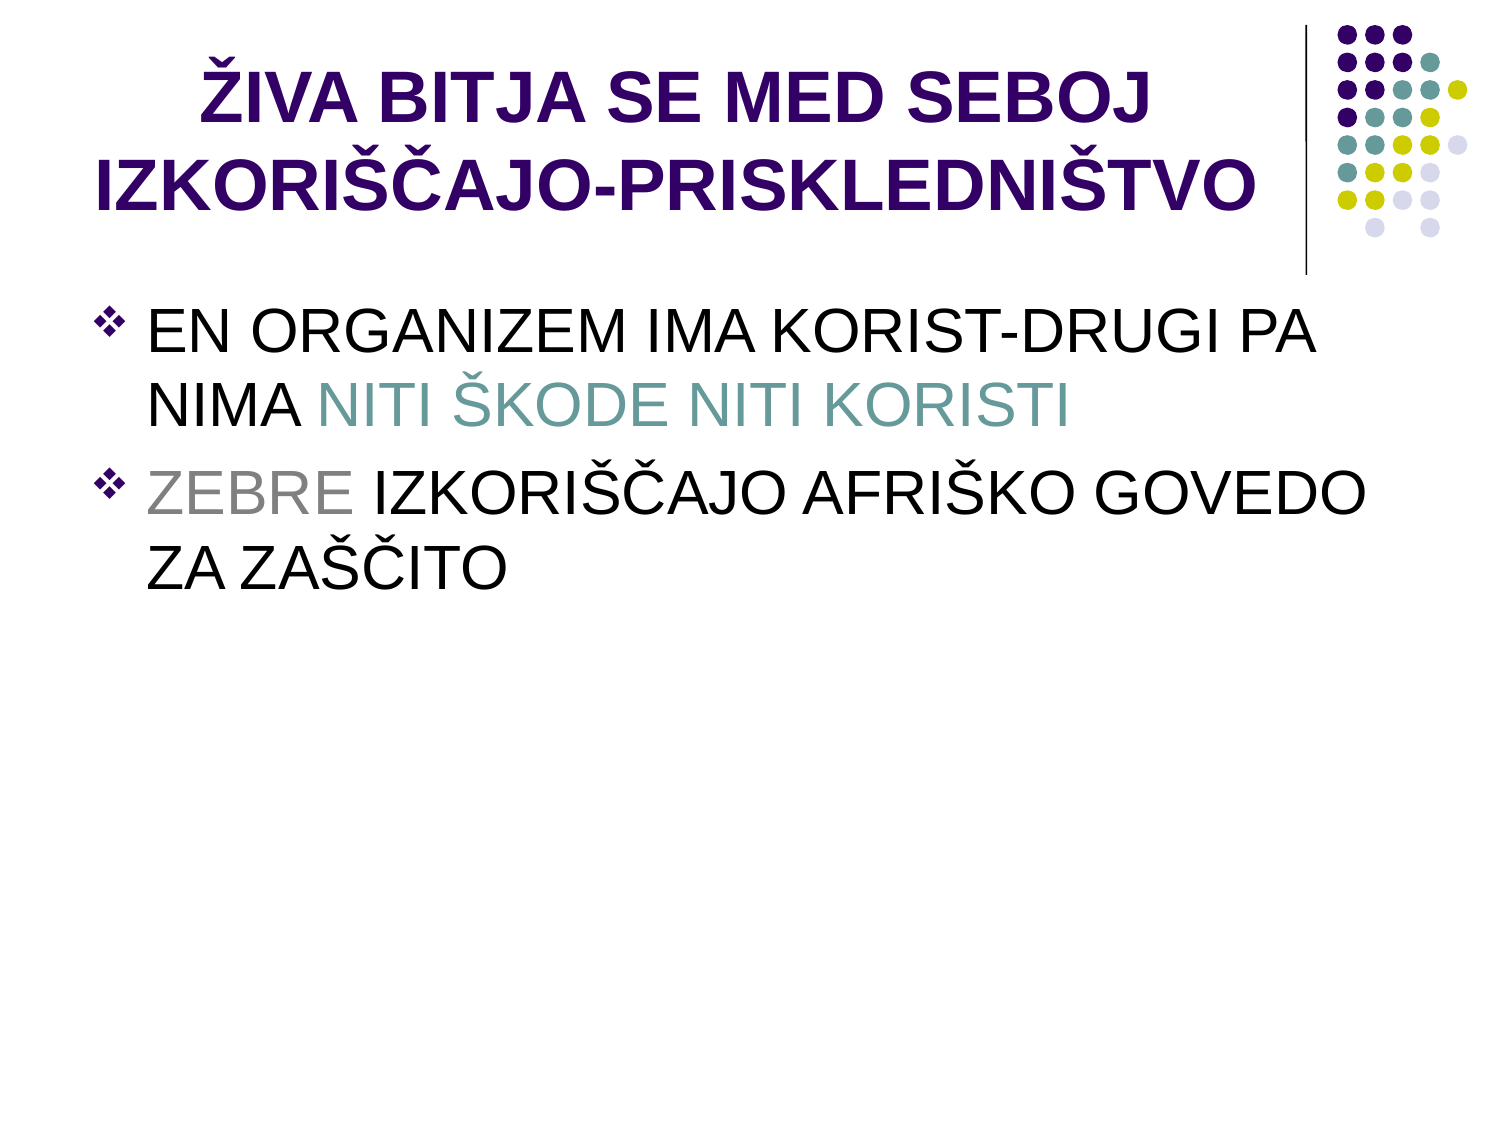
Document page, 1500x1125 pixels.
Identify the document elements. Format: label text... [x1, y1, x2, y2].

title ŽIVA BITJA SE MED SEBOJ IZKORIŠČAJO-PRISKLEDNIŠTVO [41, 20, 1313, 233]
list EN ORGANIZEM IMA KORIST-DRUGI PA NIMA NITI ŠKODE NITI KORISTI ZEBRE IZKORIŠČAJO AFRIŠKO GOVEDO ZA ZAŠČITO [75, 282, 1425, 1006]
